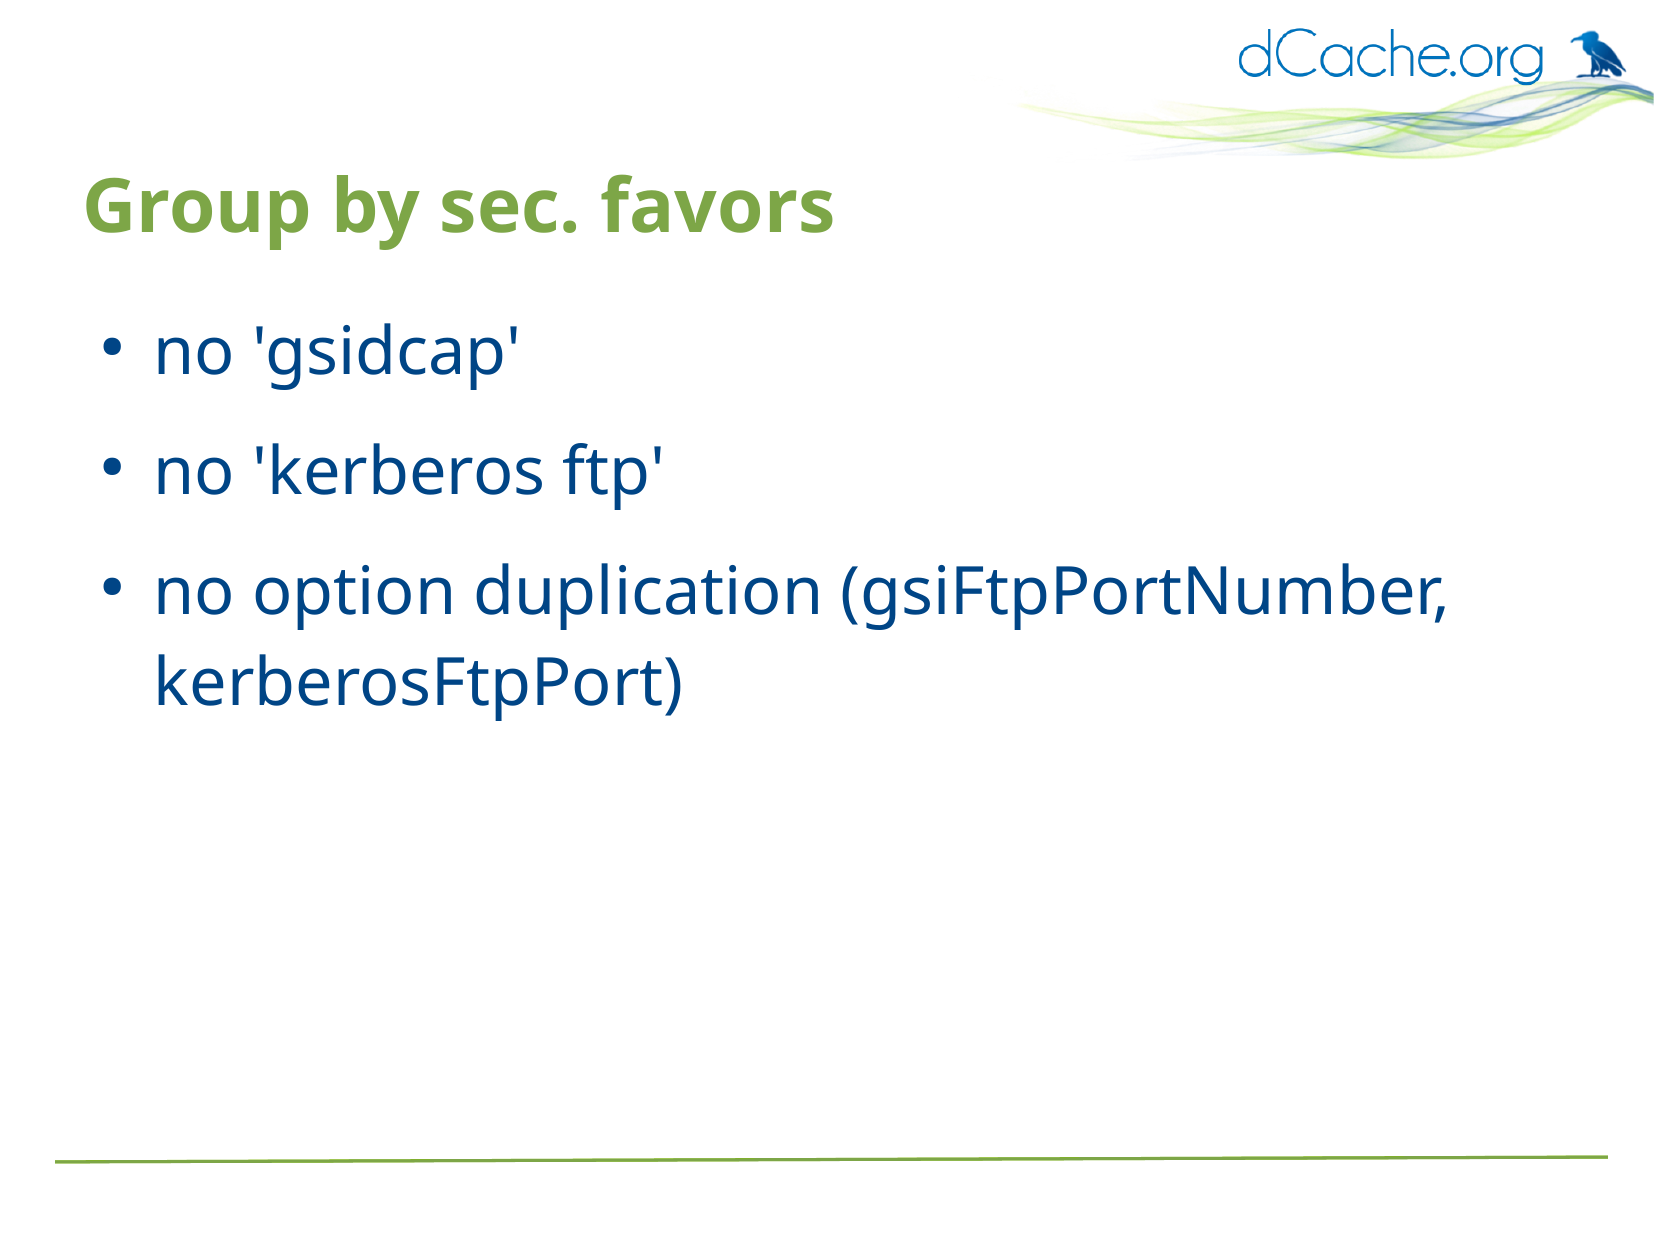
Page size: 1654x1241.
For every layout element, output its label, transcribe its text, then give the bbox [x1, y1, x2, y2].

title Group by sec. favors [82, 155, 1605, 252]
picture [956, 16, 1654, 169]
list no 'gsidcap' no 'kerberos ftp' no option duplication (gsiFtpPortNumber, kerberosFtpPort) [82, 302, 1571, 1023]
